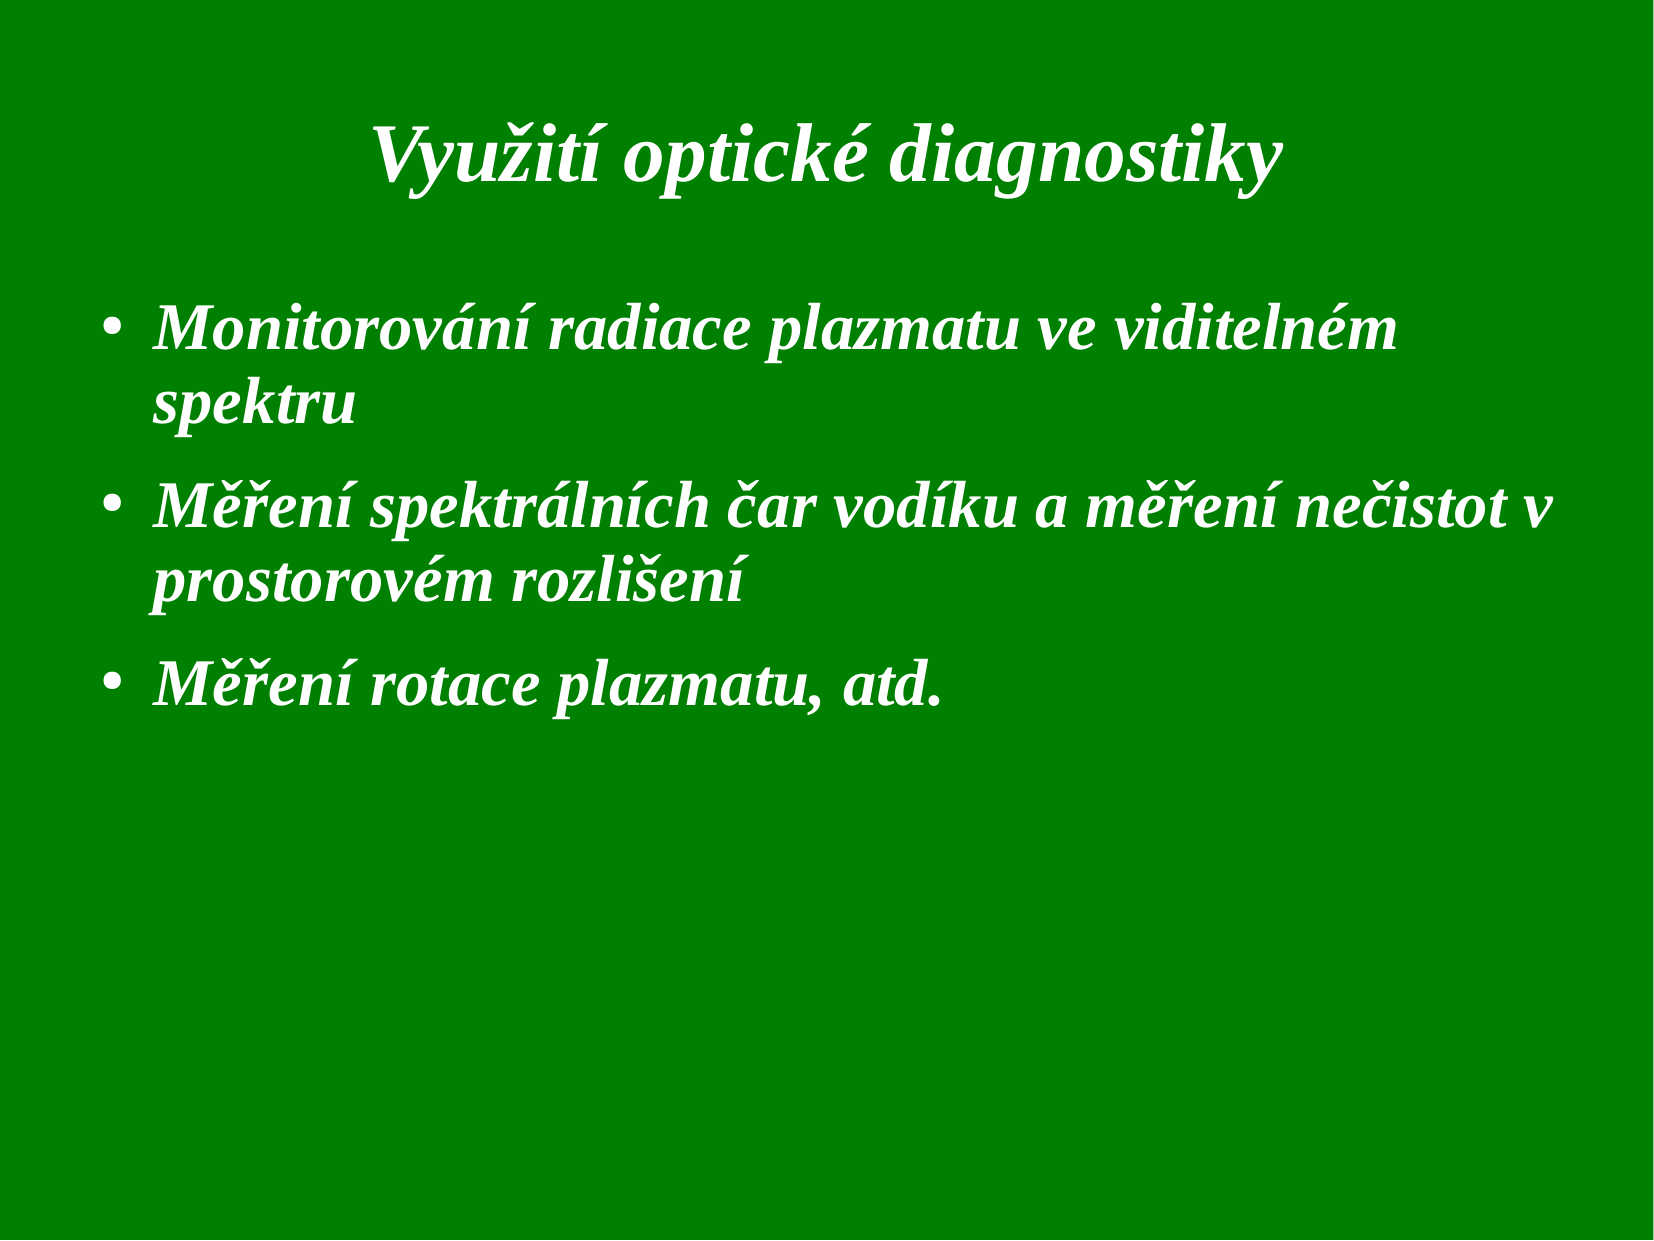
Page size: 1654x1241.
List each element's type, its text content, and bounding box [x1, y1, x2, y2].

list Monitorování radiace plazmatu ve viditelném spektru Měření spektrálních čar vodíku a měření nečistot v prostorovém rozlišení Měření rotace plazmatu, atd. [82, 290, 1571, 1109]
title Využití optické diagnostiky [82, 49, 1571, 257]
